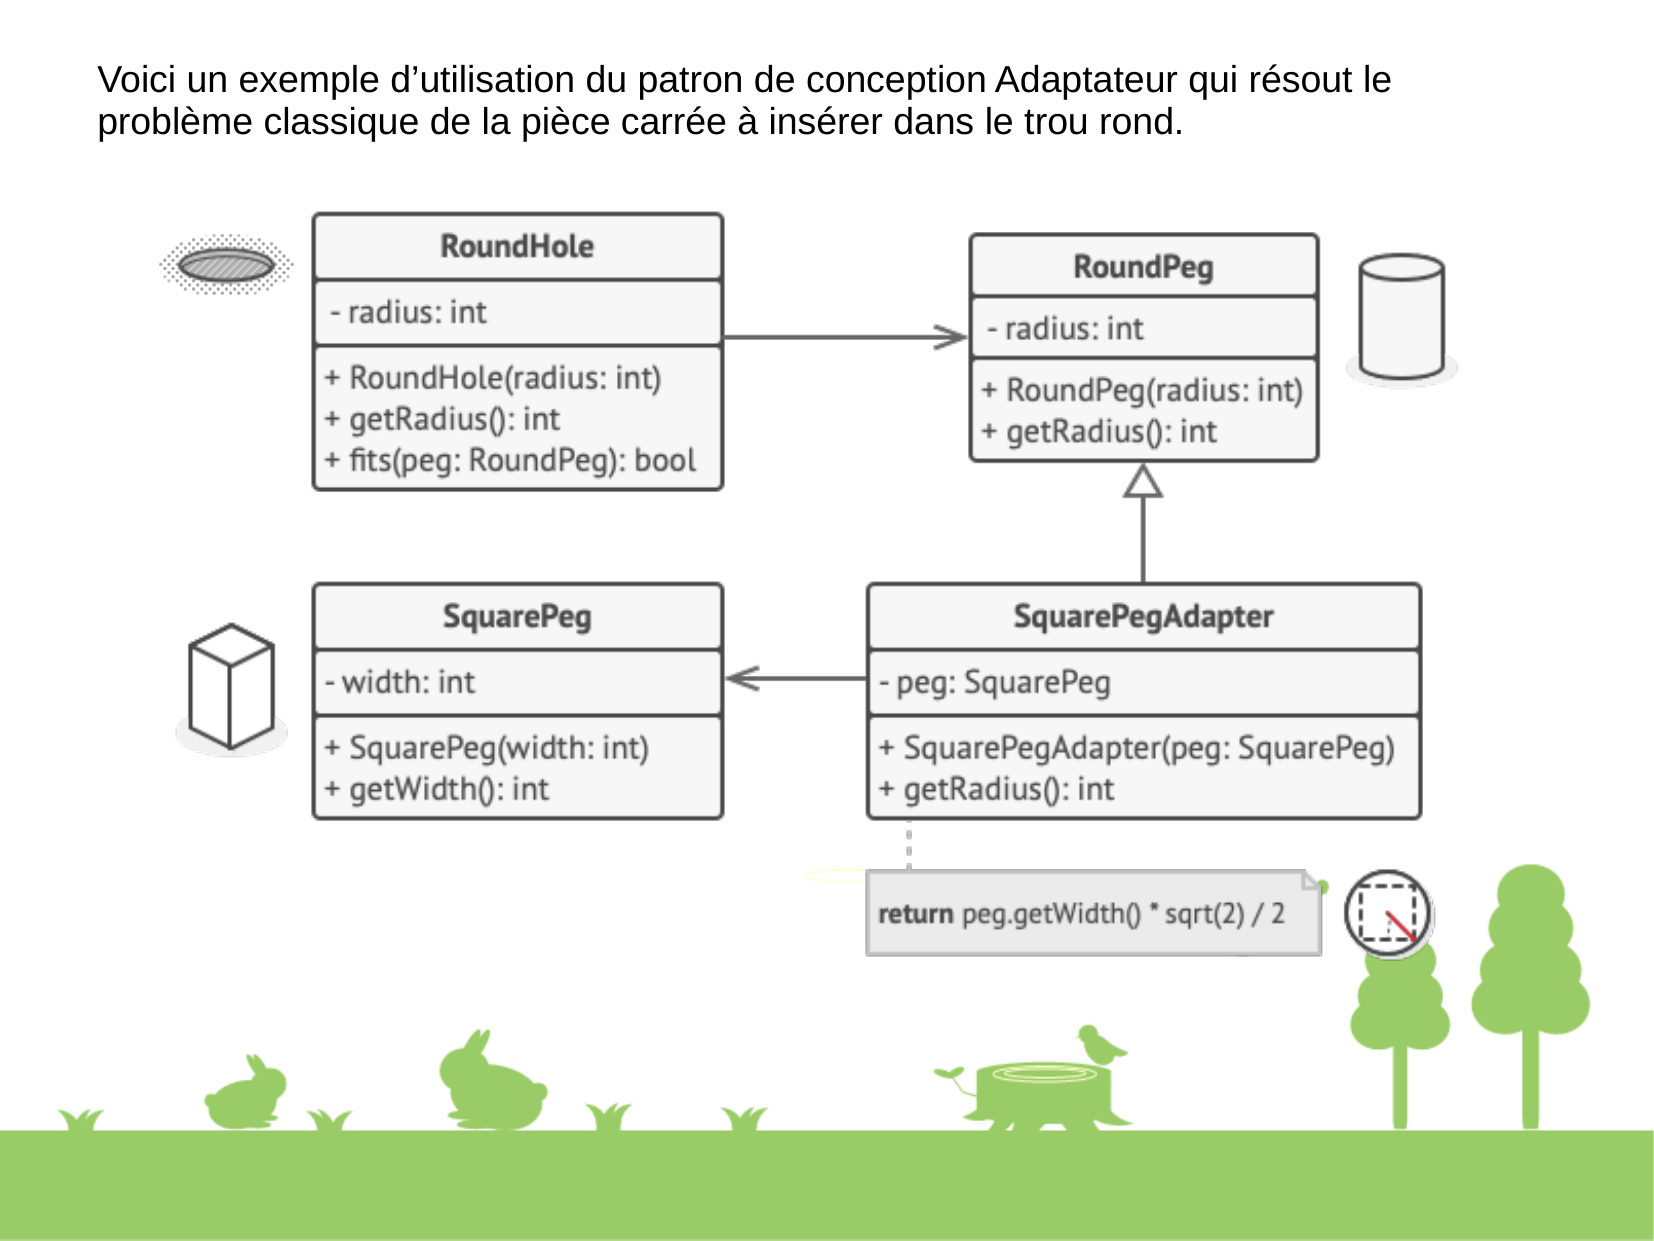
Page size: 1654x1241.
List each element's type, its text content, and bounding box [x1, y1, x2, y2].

picture [0, 0, 1654, 1241]
text_box Voici un exemple d’utilisation du patron de conception Adaptateur qui résout le problème classique de la pièce carrée à insérer dans le trou rond. [82, 51, 1546, 151]
